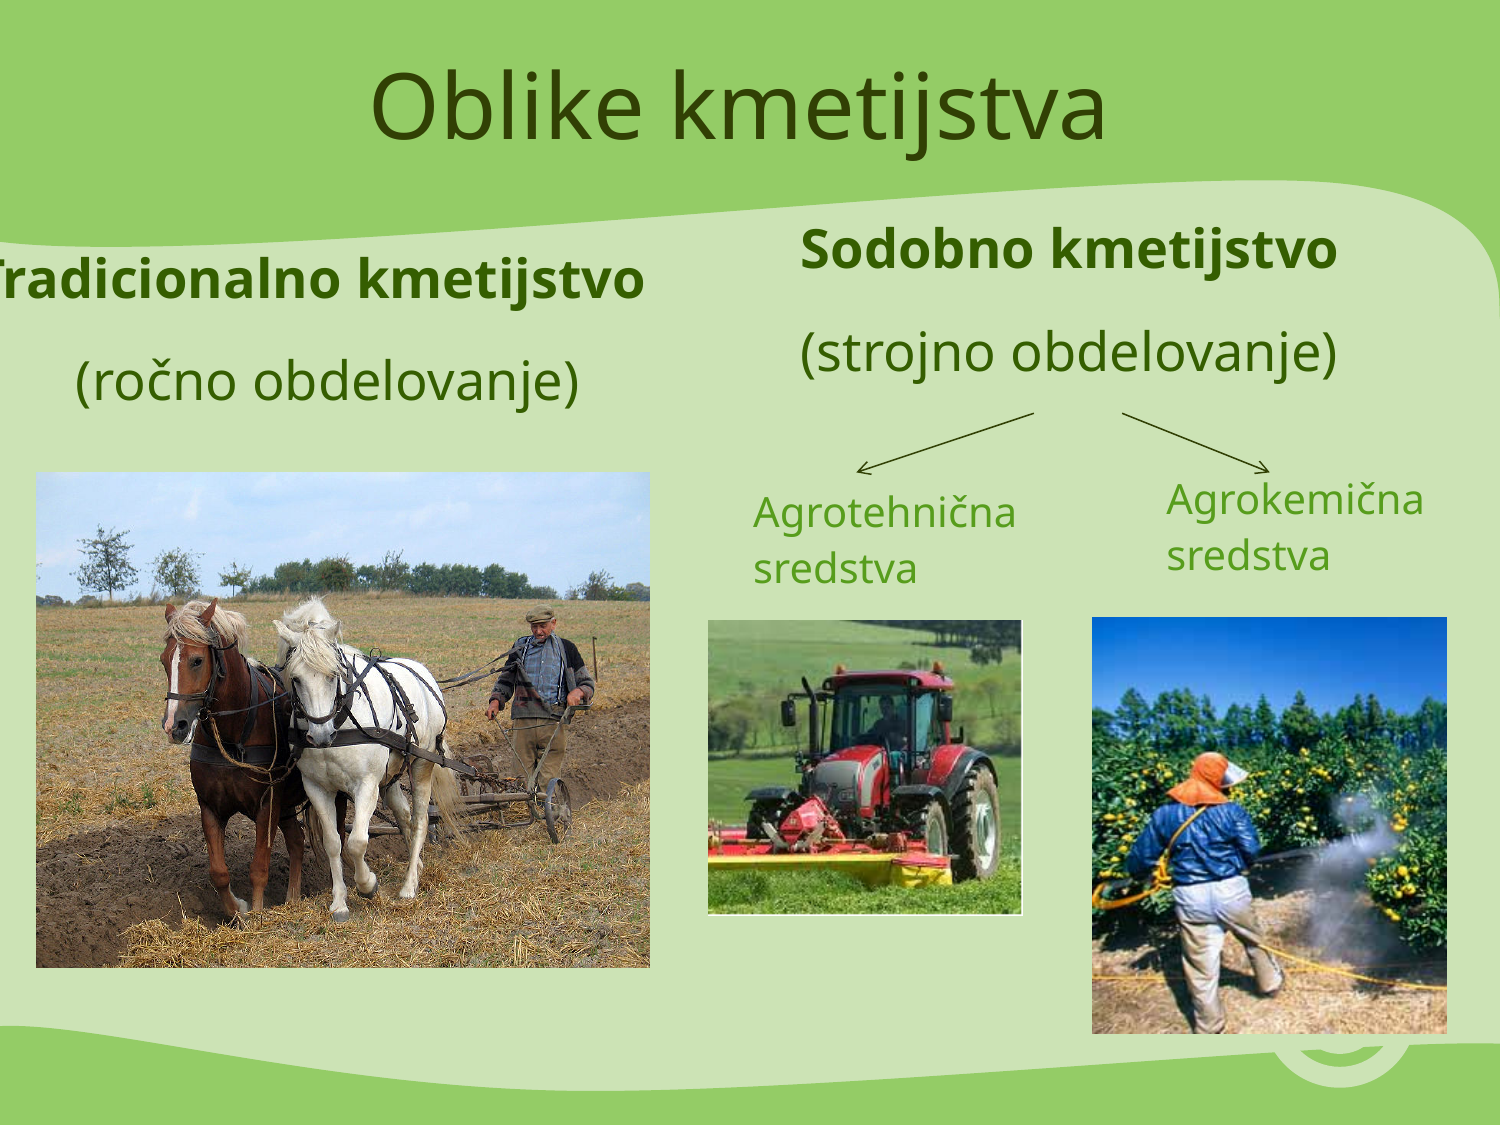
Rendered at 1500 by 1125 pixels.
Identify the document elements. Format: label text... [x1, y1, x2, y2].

list Tradicionalno kmetijstvo (ročno obdelovanje) [0, 236, 709, 845]
picture [36, 472, 650, 968]
text_box Agrotehnična sredstva [738, 472, 1093, 599]
list Sodobno kmetijstvo (strojno obdelovanje) [783, 206, 1447, 479]
title Oblike kmetijstva [74, 2, 1406, 190]
picture [1092, 617, 1447, 1034]
text_box Agrokemična sredstva [1151, 459, 1477, 586]
picture [708, 620, 1023, 916]
